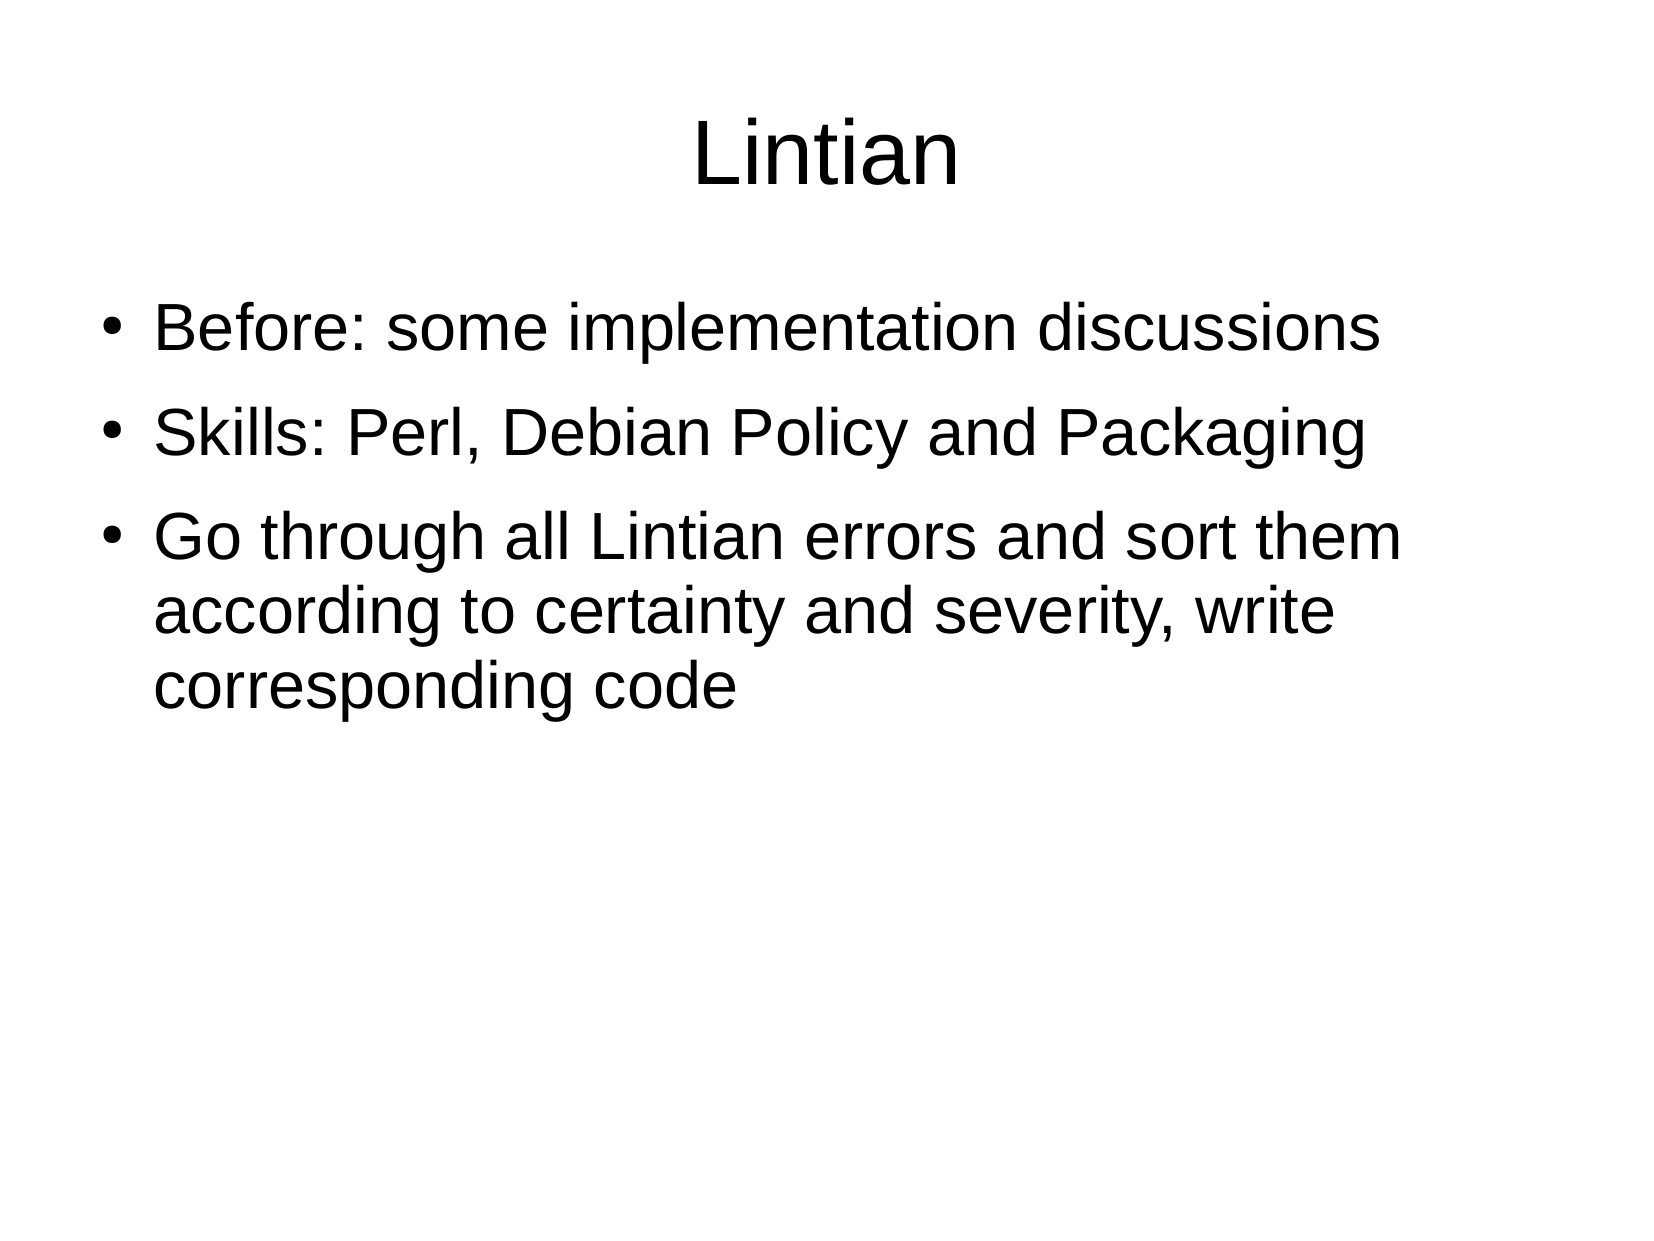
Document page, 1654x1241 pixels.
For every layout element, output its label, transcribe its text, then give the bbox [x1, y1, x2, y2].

list Before: some implementation discussions Skills: Perl, Debian Policy and Packaging Go through all Lintian errors and sort them according to certainty and severity, write corresponding code [82, 290, 1571, 1109]
title Lintian [82, 49, 1571, 257]
